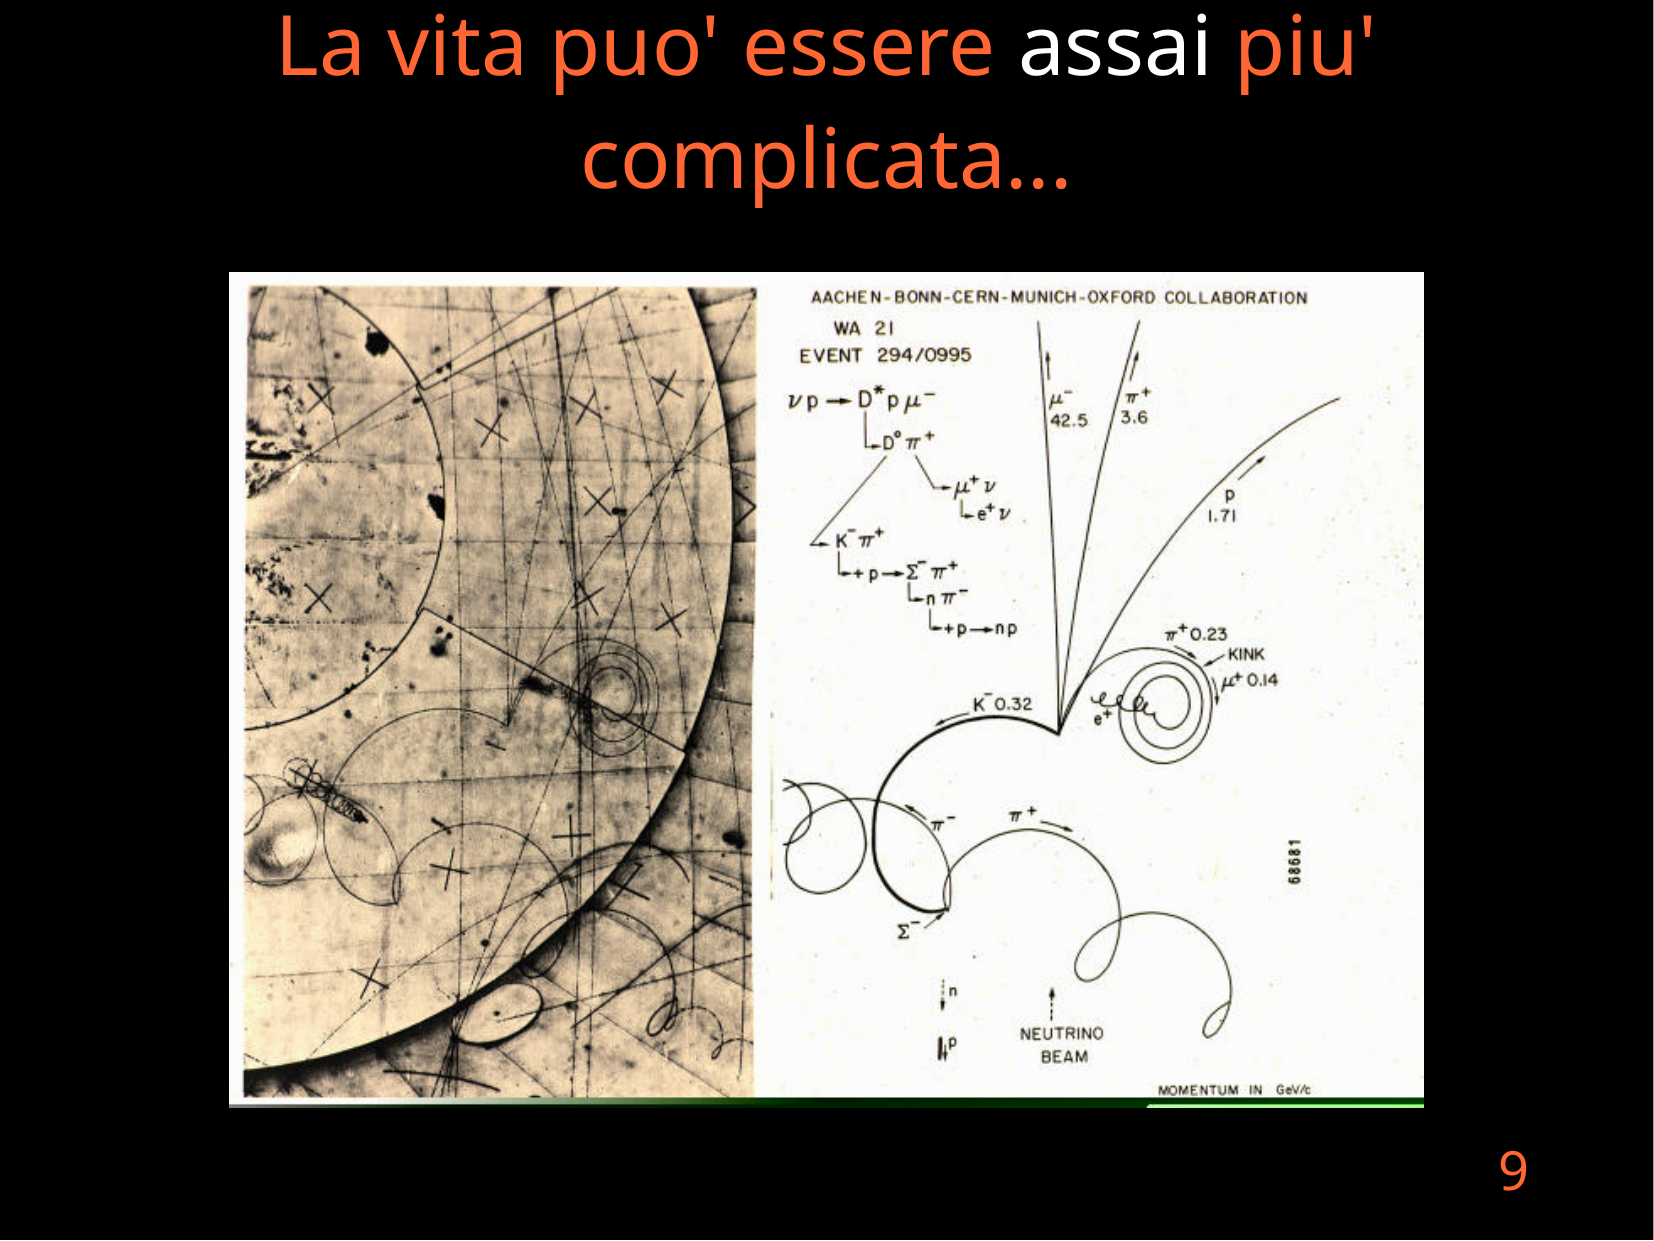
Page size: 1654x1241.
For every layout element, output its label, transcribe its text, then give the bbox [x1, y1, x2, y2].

title La vita puo' essere assai piu' complicata... [82, 0, 1571, 205]
picture [229, 272, 1424, 1108]
